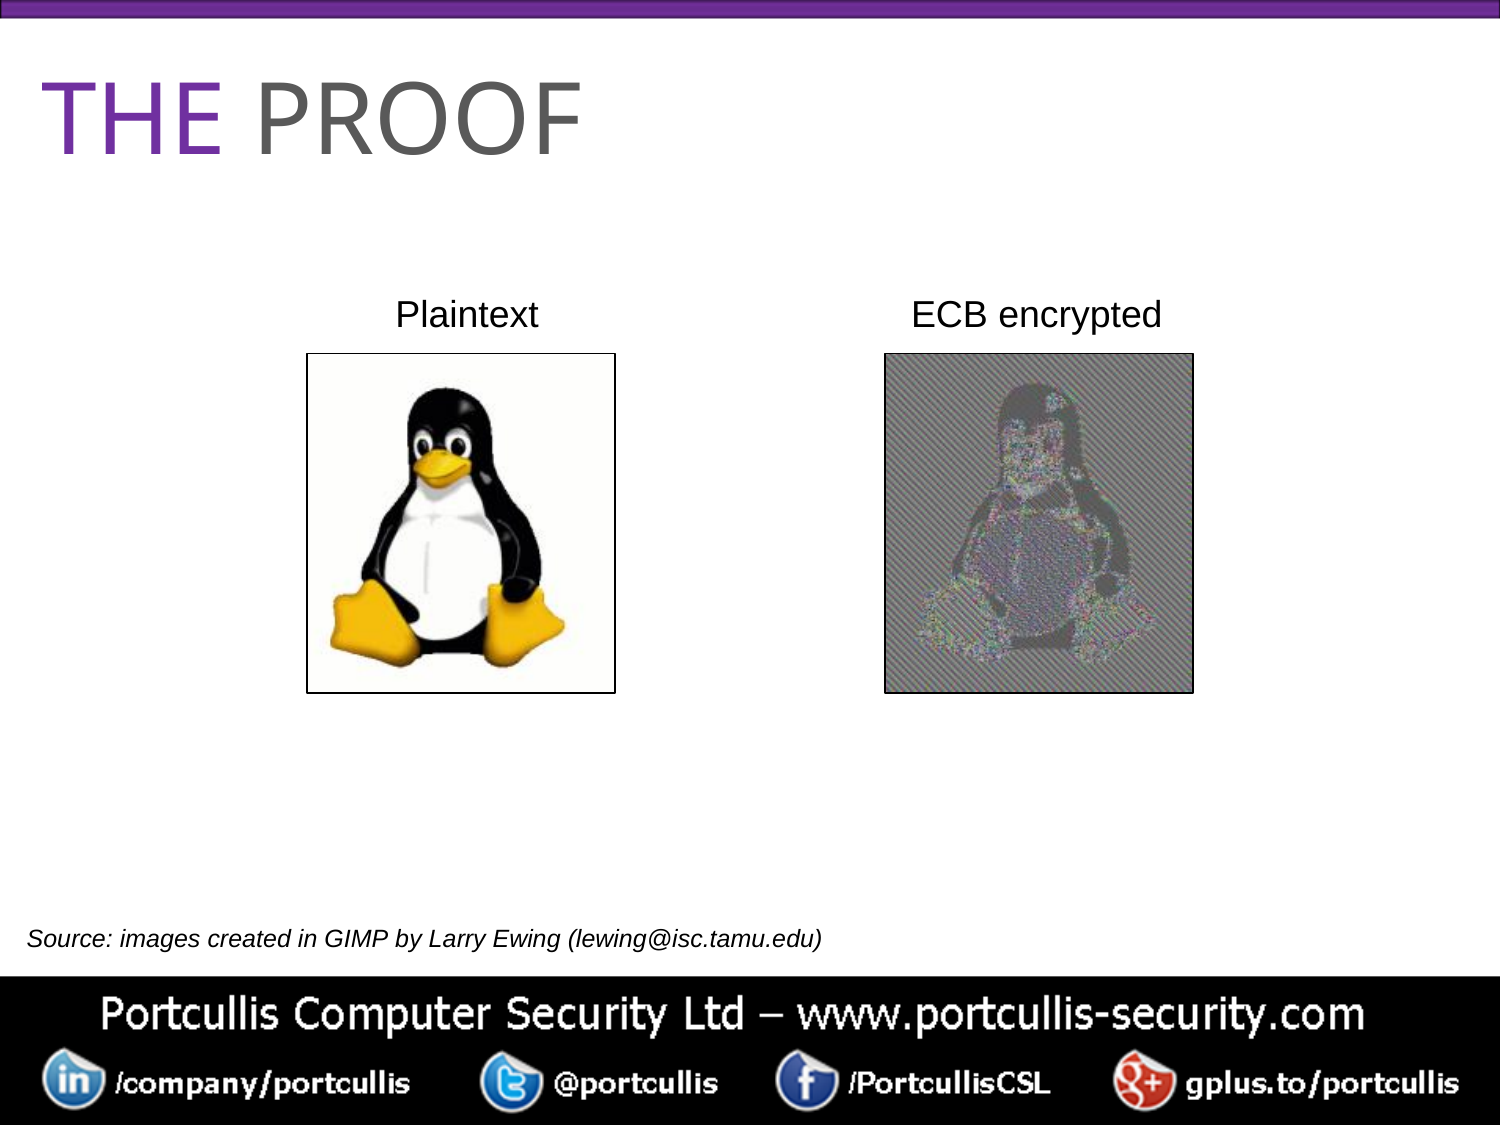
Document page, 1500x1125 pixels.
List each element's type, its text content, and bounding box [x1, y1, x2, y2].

text_box ECB encrypted [885, 282, 1193, 343]
text_box Source: images created in GIMP by Larry Ewing (lewing@isc.tamu.edu) [11, 915, 1477, 961]
title THE PROOF [41, 42, 1434, 202]
picture [0, 0, 1500, 1125]
text_box Plaintext [307, 282, 615, 343]
